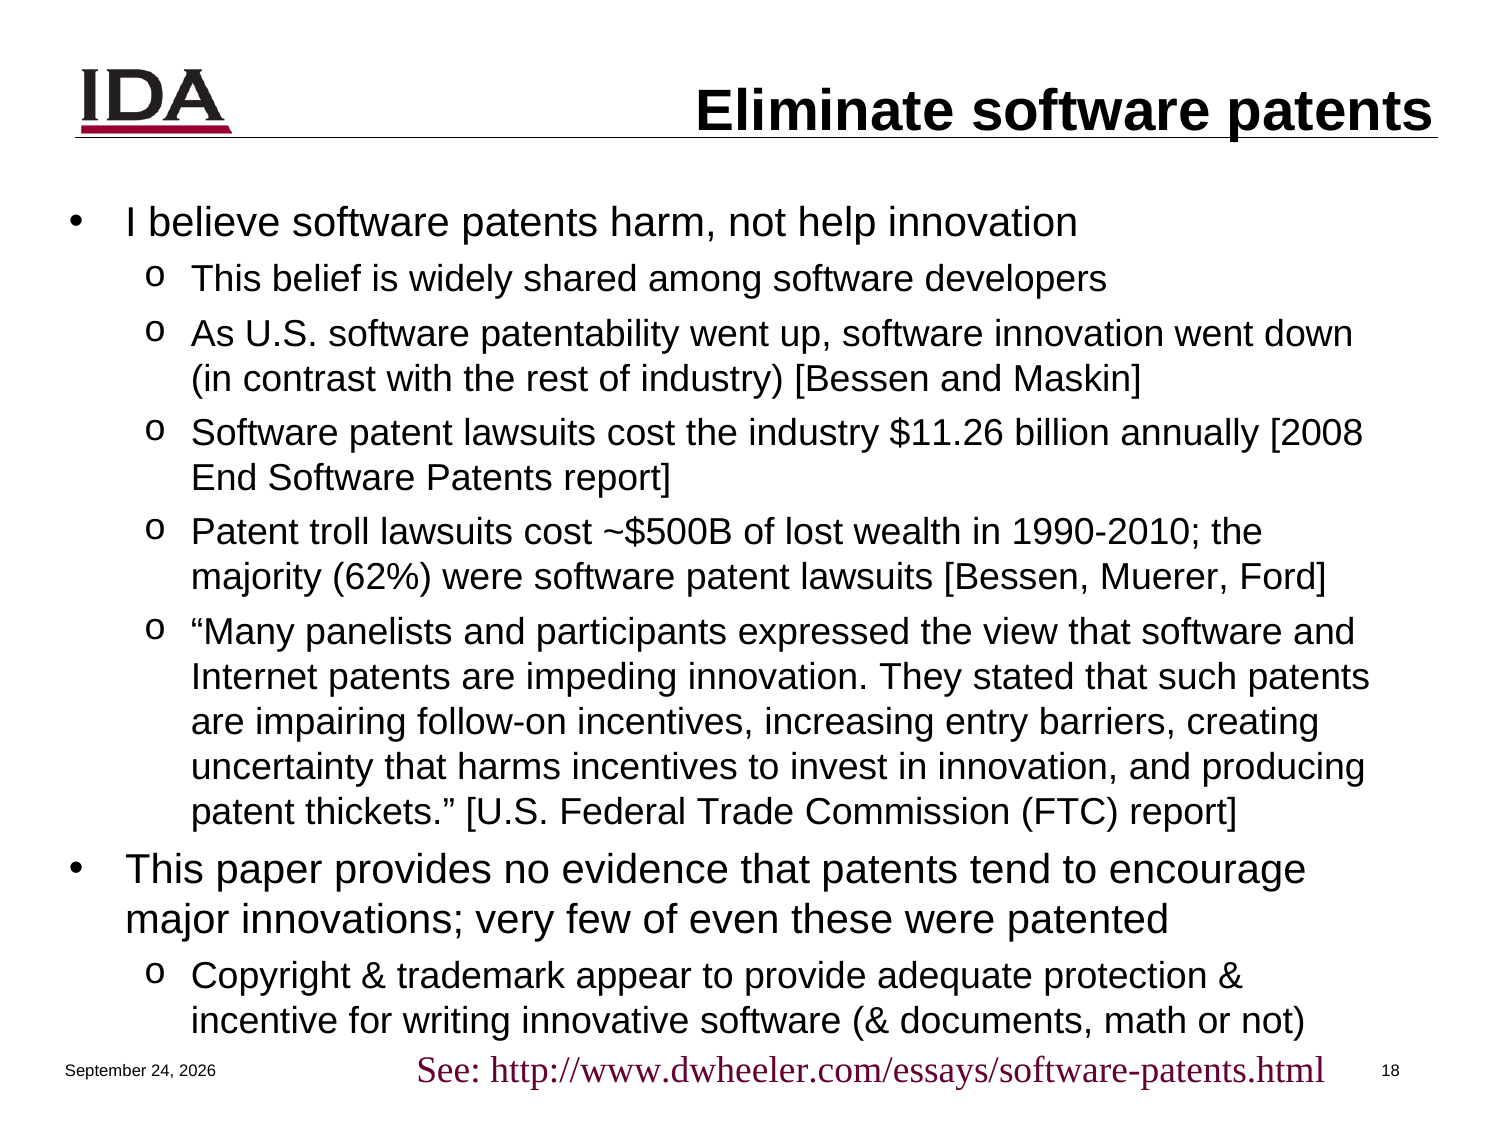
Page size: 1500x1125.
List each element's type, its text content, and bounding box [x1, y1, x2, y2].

title Eliminate software patents [425, 64, 1450, 150]
list I believe software patents harm, not help innovation This belief is widely shared among software developers As U.S. software patentability went up, software innovation went down (in contrast with the rest of industry) [Bessen and Maskin] Software patent lawsuits cost the industry $11.26 billion annually [2008 End Software Patents report] Patent troll lawsuits cost ~$500B of lost wealth in 1990-2010; the majority (62%) were software patent lawsuits [Bessen, Muerer, Ford] “Many panelists and participants expressed the view that software and Internet patents are impeding innovation. They stated that such patents are impairing follow-on incentives, increasing entry barriers, creating uncertainty that harms incentives to invest in innovation, and producing patent thickets.” [U.S. Federal Trade Commission (FTC) report] This paper provides no evidence that patents tend to encourage major innovations; very few of even these were patented Copyright & trademark appear to provide adequate protection & incentive for writing innovative software (& documents, math or not) [53, 187, 1401, 1049]
text_box <number> [1102, 1012, 1415, 1088]
text_box See: http://www.dwheeler.com/essays/software-patents.html [401, 1037, 1342, 1098]
picture [77, 65, 233, 138]
text_box November 9, 2011 [49, 1012, 363, 1088]
